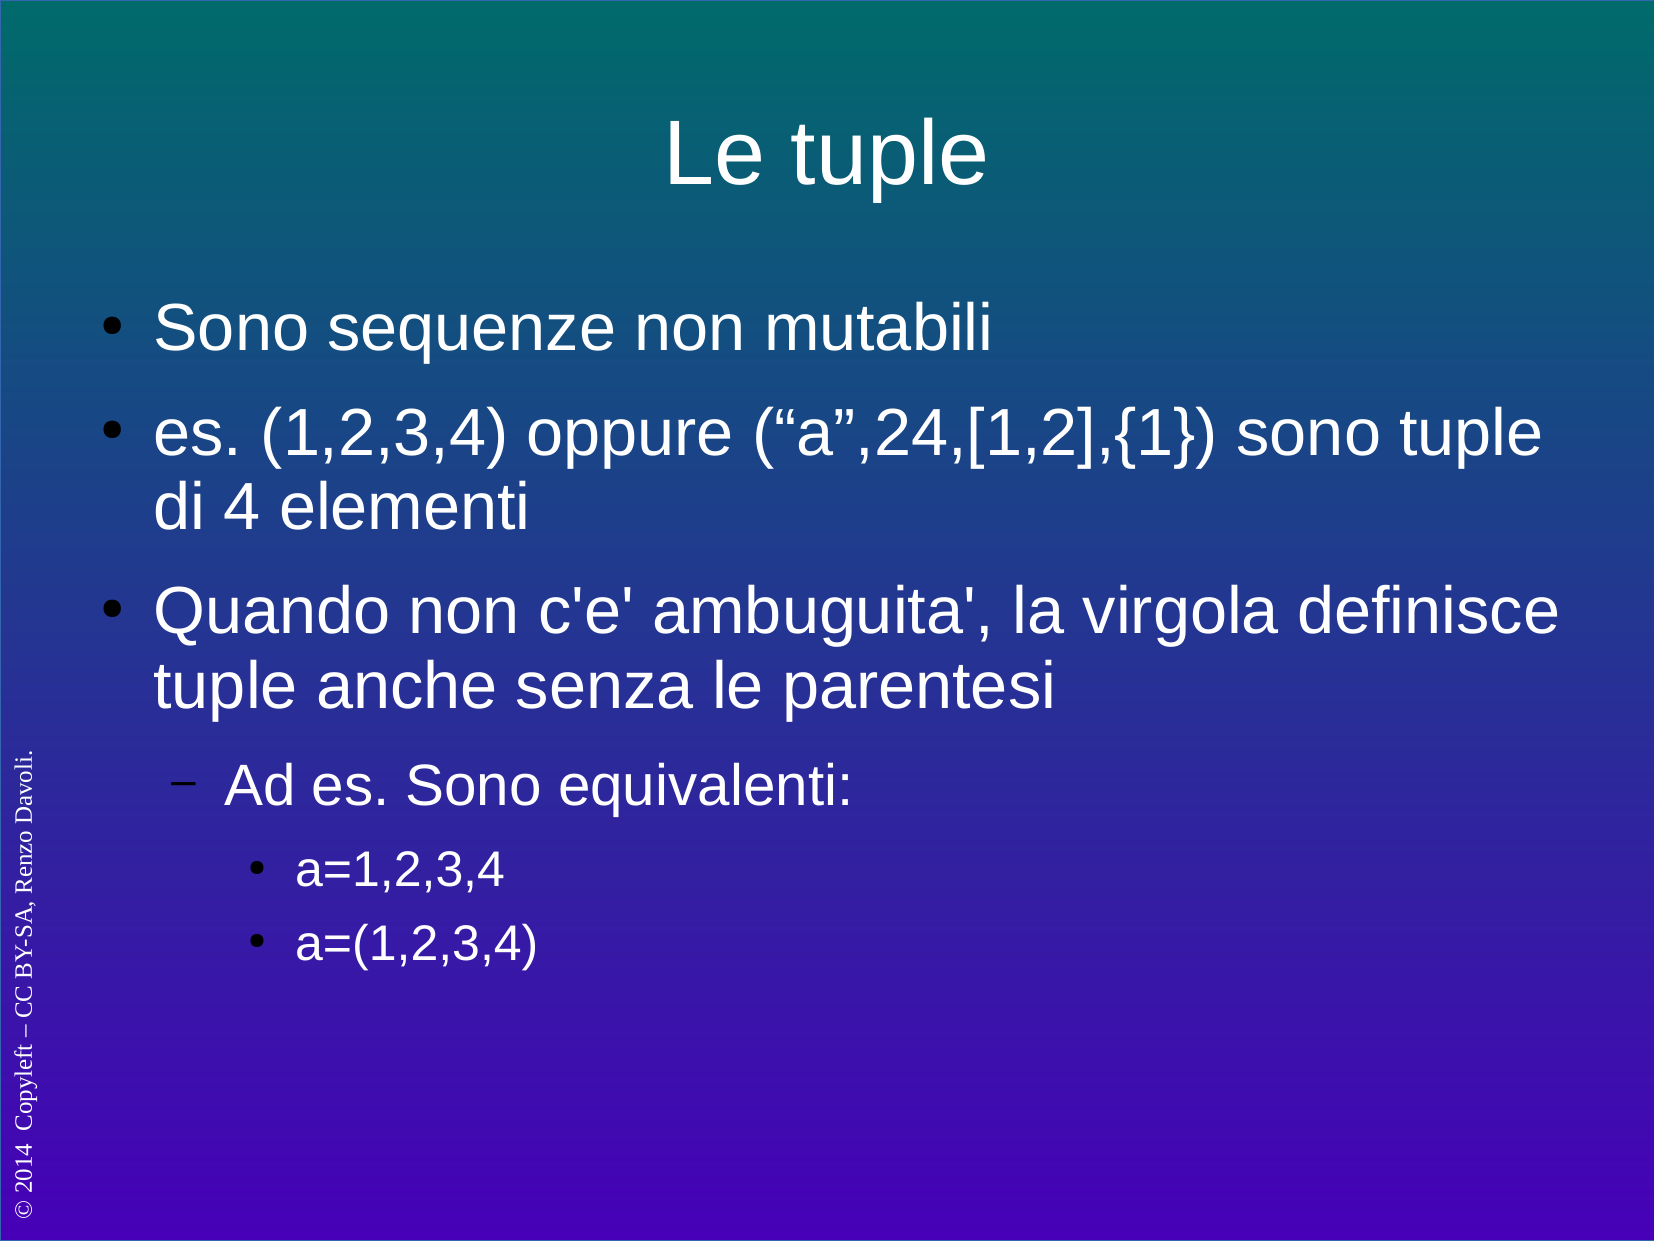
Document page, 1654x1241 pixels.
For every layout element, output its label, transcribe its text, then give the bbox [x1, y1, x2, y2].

list Sono sequenze non mutabili es. (1,2,3,4) oppure (“a”,24,[1,2],{1}) sono tuple di 4 elementi Quando non c'e' ambuguita', la virgola definisce tuple anche senza le parentesi Ad es. Sono equivalenti: a=1,2,3,4 a=(1,2,3,4) [82, 290, 1571, 1010]
title Le tuple [82, 49, 1571, 257]
